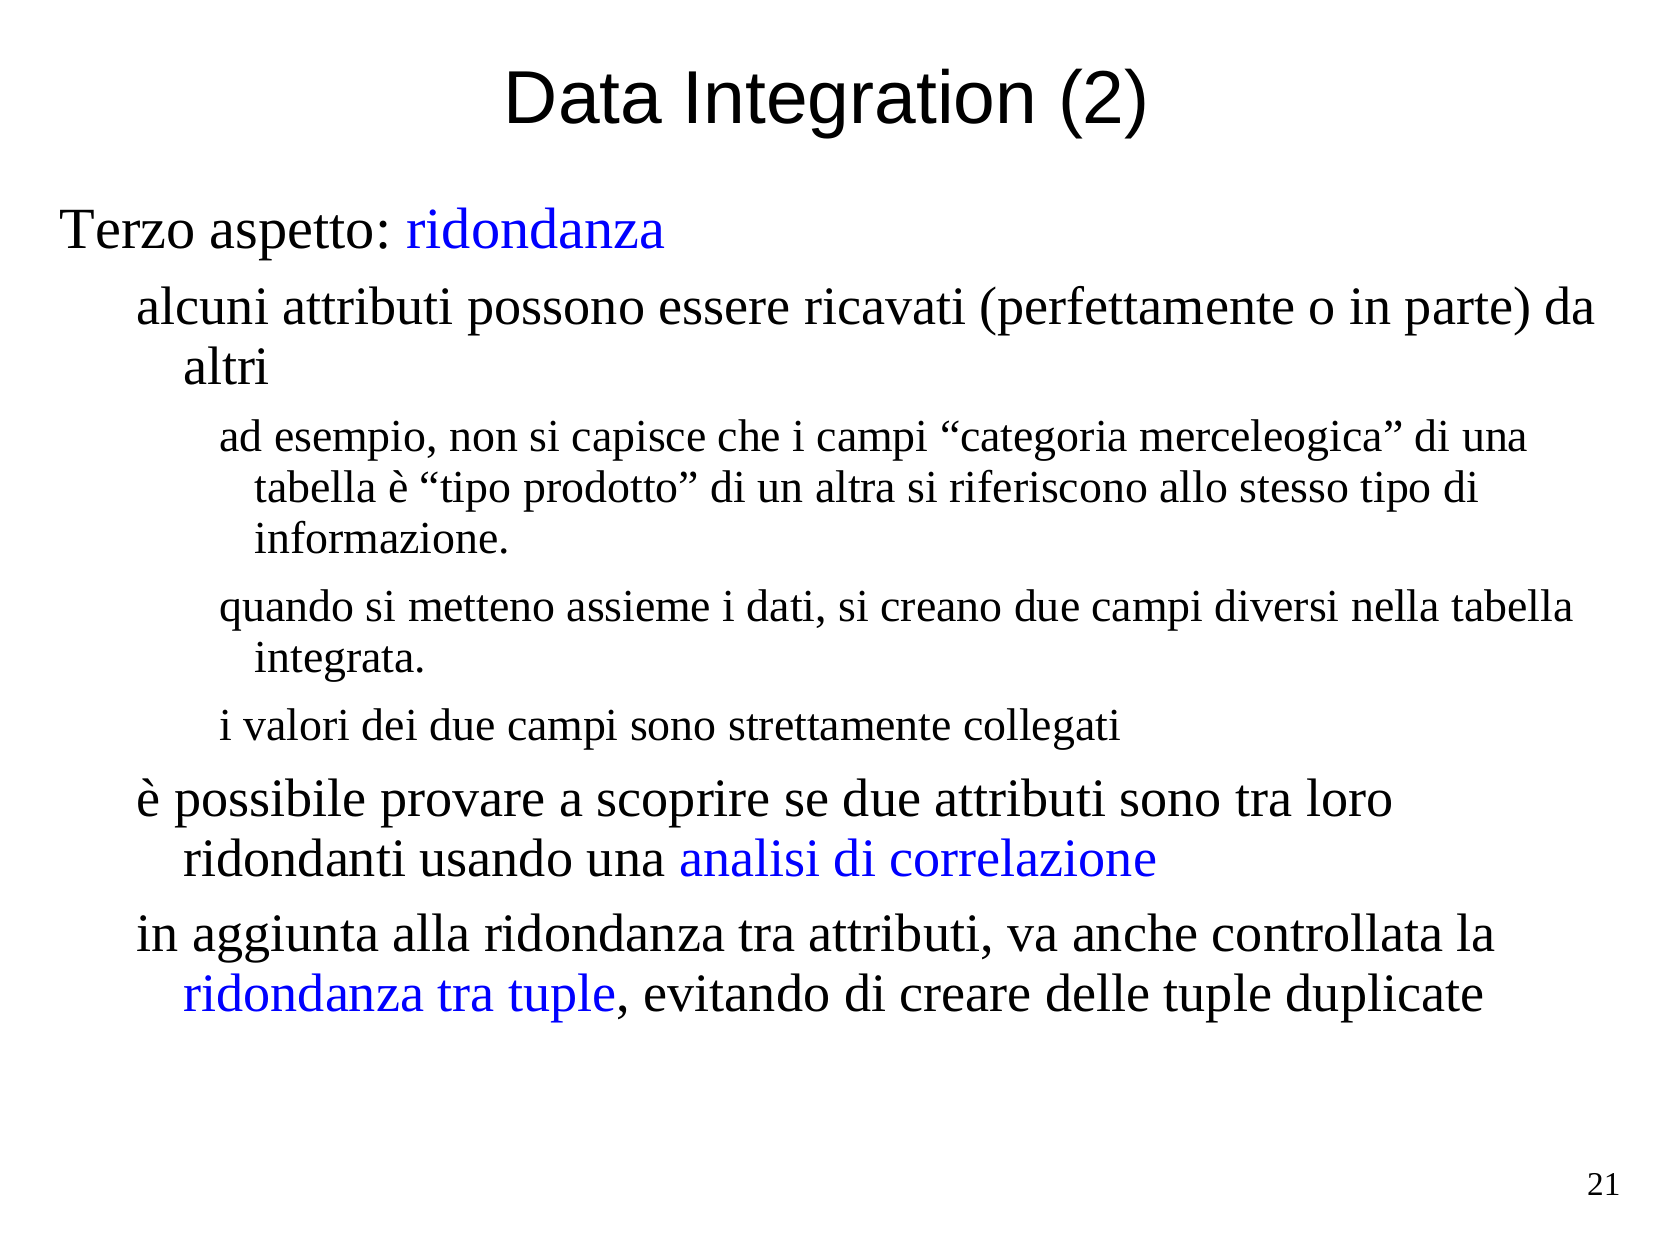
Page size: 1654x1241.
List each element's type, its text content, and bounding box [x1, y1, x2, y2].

title Data Integration (2) [37, 30, 1617, 166]
list Terzo aspetto: ridondanza alcuni attributi possono essere ricavati (perfettamente o in parte) da altri ad esempio, non si capisce che i campi “categoria merceleogica” di una tabella è “tipo prodotto” di un altra si riferiscono allo stesso tipo di informazione. quando si metteno assieme i dati, si creano due campi diversi nella tabella integrata. i valori dei due campi sono strettamente collegati è possibile provare a scoprire se due attributi sono tra loro ridondanti usando una analisi di correlazione in aggiunta alla ridondanza tra attributi, va anche controllata la ridondanza tra tuple, evitando di creare delle tuple duplicate [42, 196, 1612, 1187]
